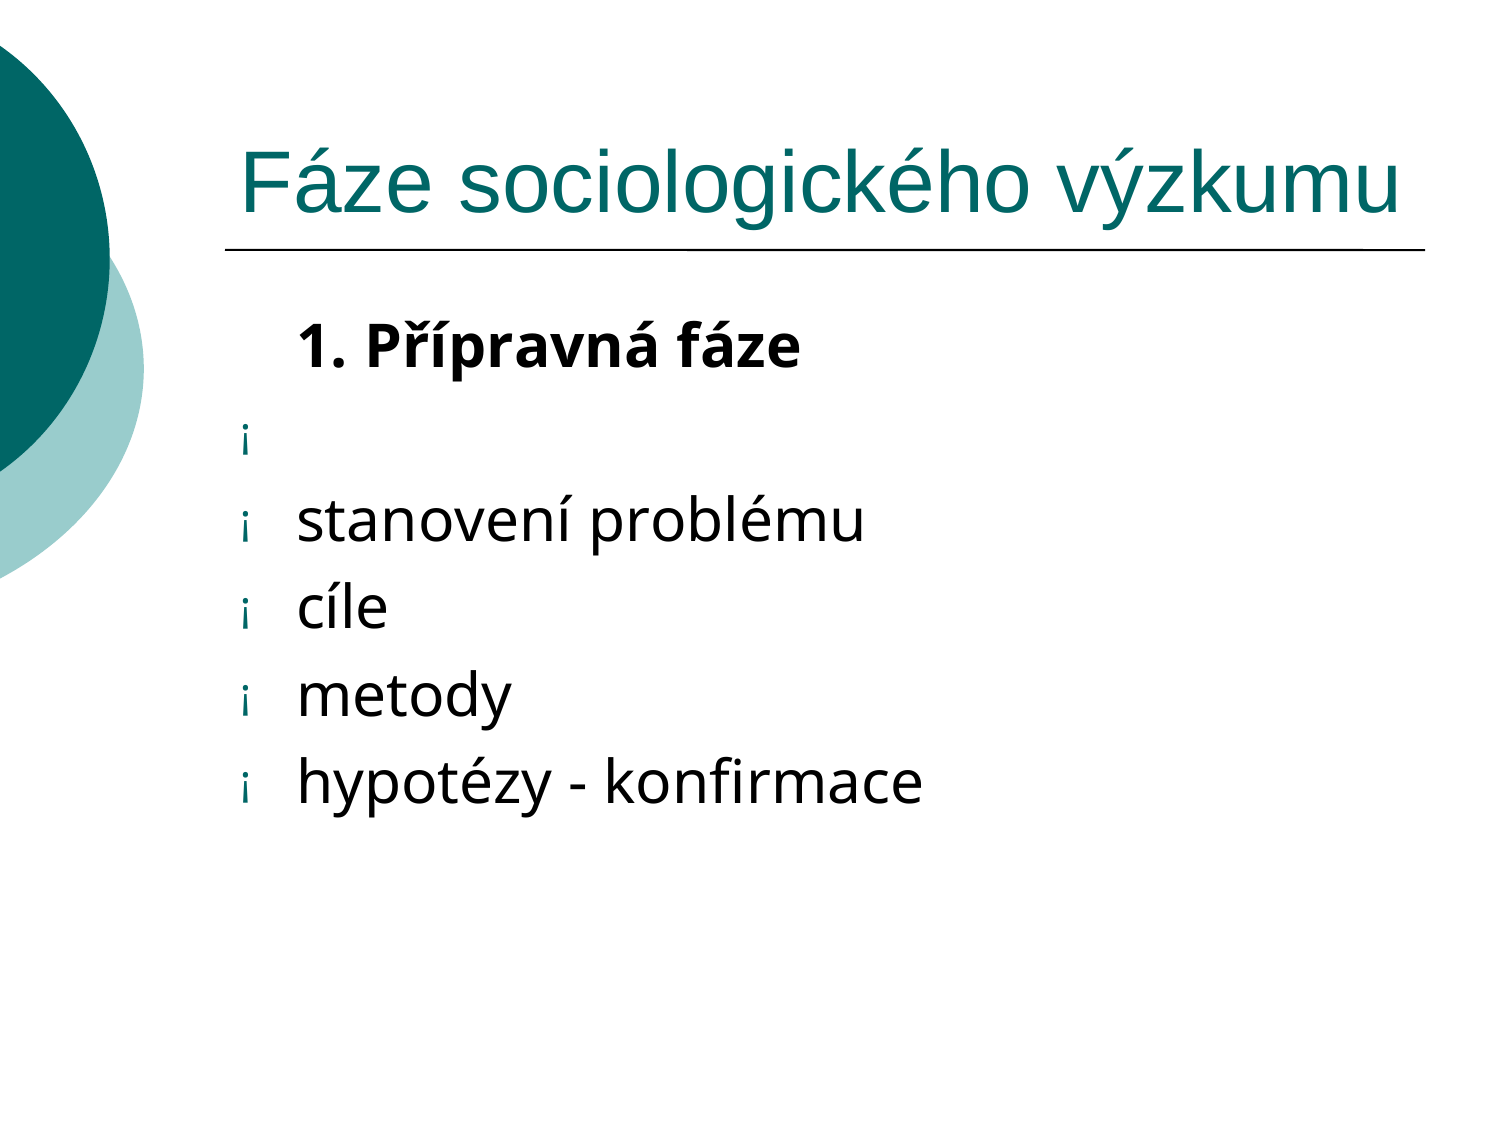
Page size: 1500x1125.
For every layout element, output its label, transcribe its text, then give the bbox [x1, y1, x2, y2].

list 1. Přípravná fáze stanovení problému cíle metody hypotézy - konfirmace [224, 299, 1425, 975]
title Fáze sociologického výzkumu [224, 49, 1425, 237]
